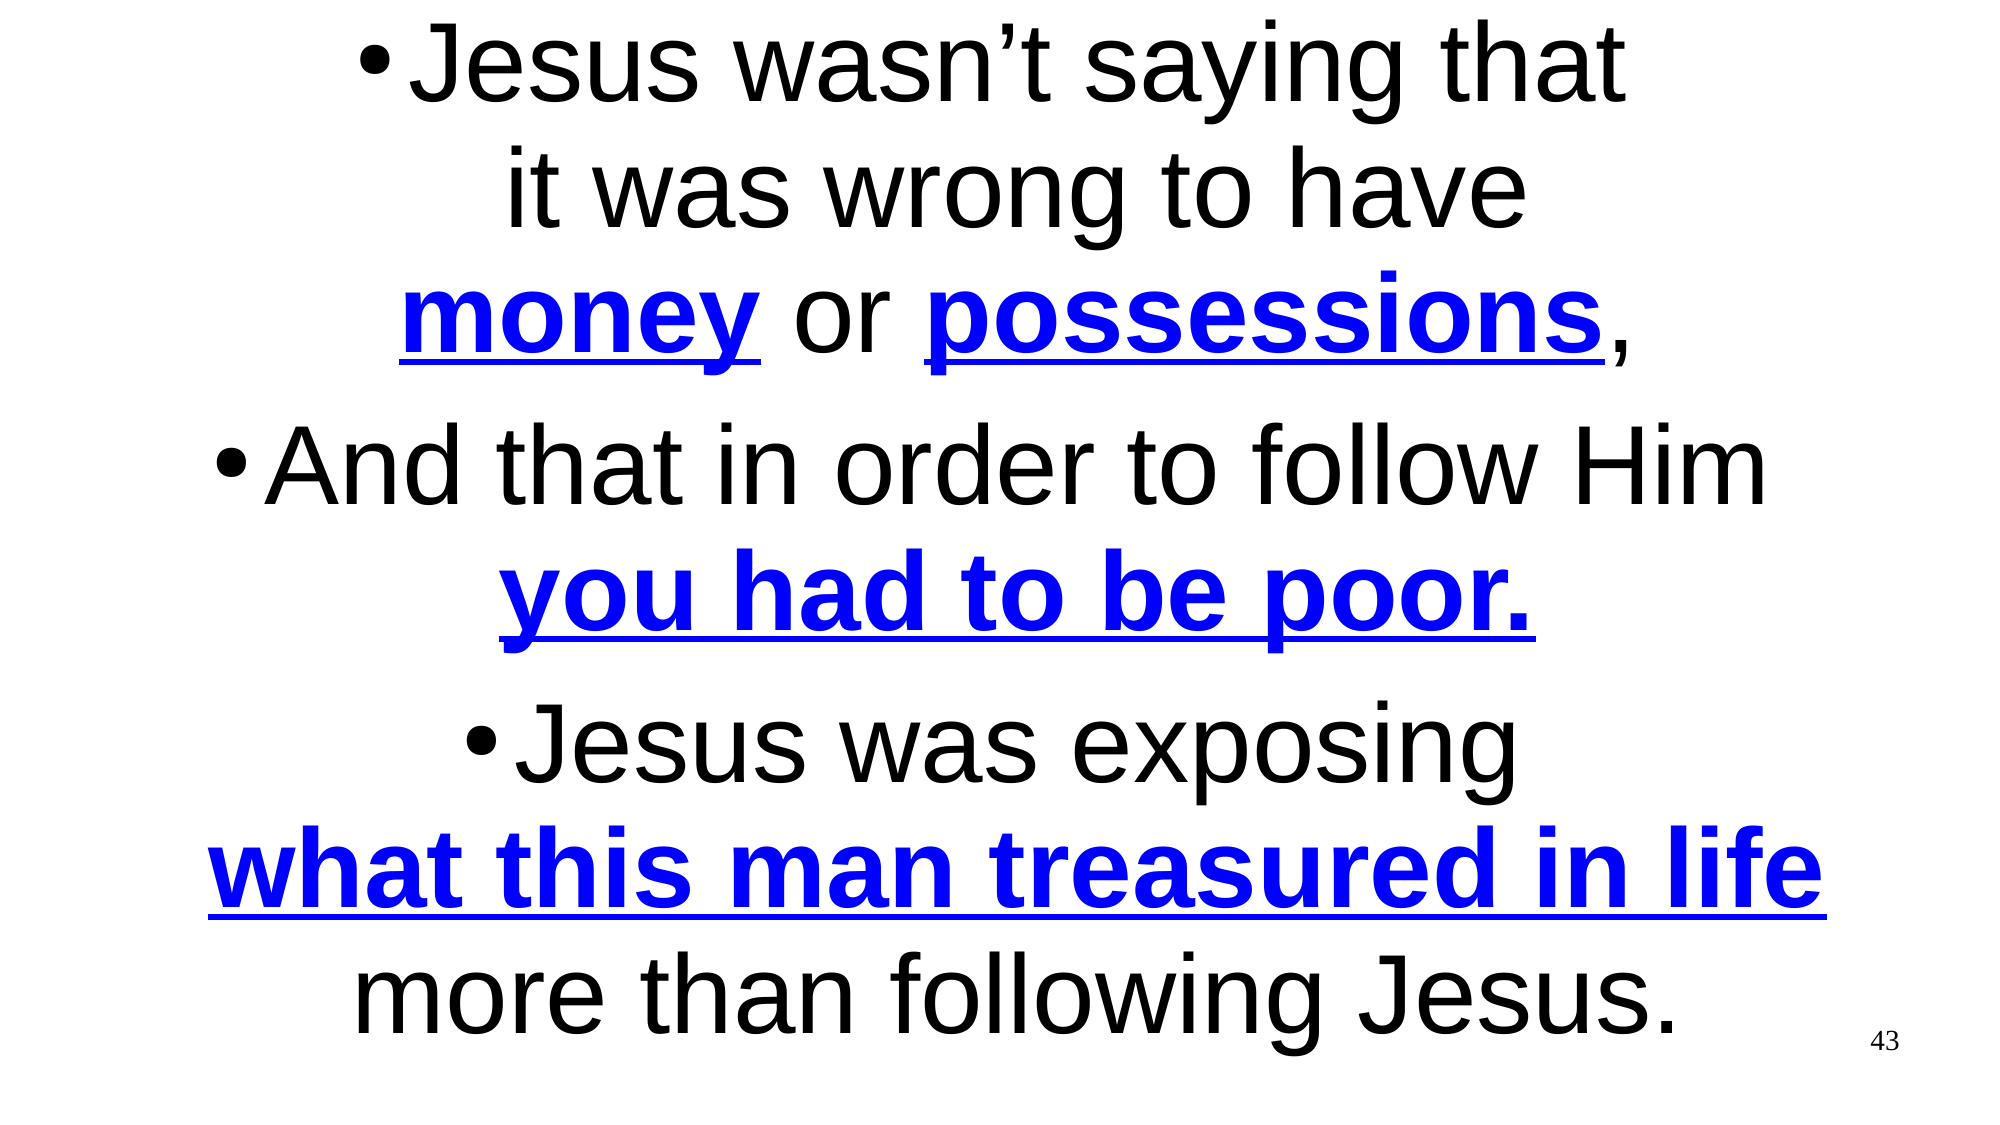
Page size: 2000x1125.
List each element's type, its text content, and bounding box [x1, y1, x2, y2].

list Jesus wasn’t saying that it was wrong to have money or possessions, And that in order to follow Him you had to be poor. Jesus was exposing what this man treasured in life more than following Jesus. [0, 0, 1996, 1123]
